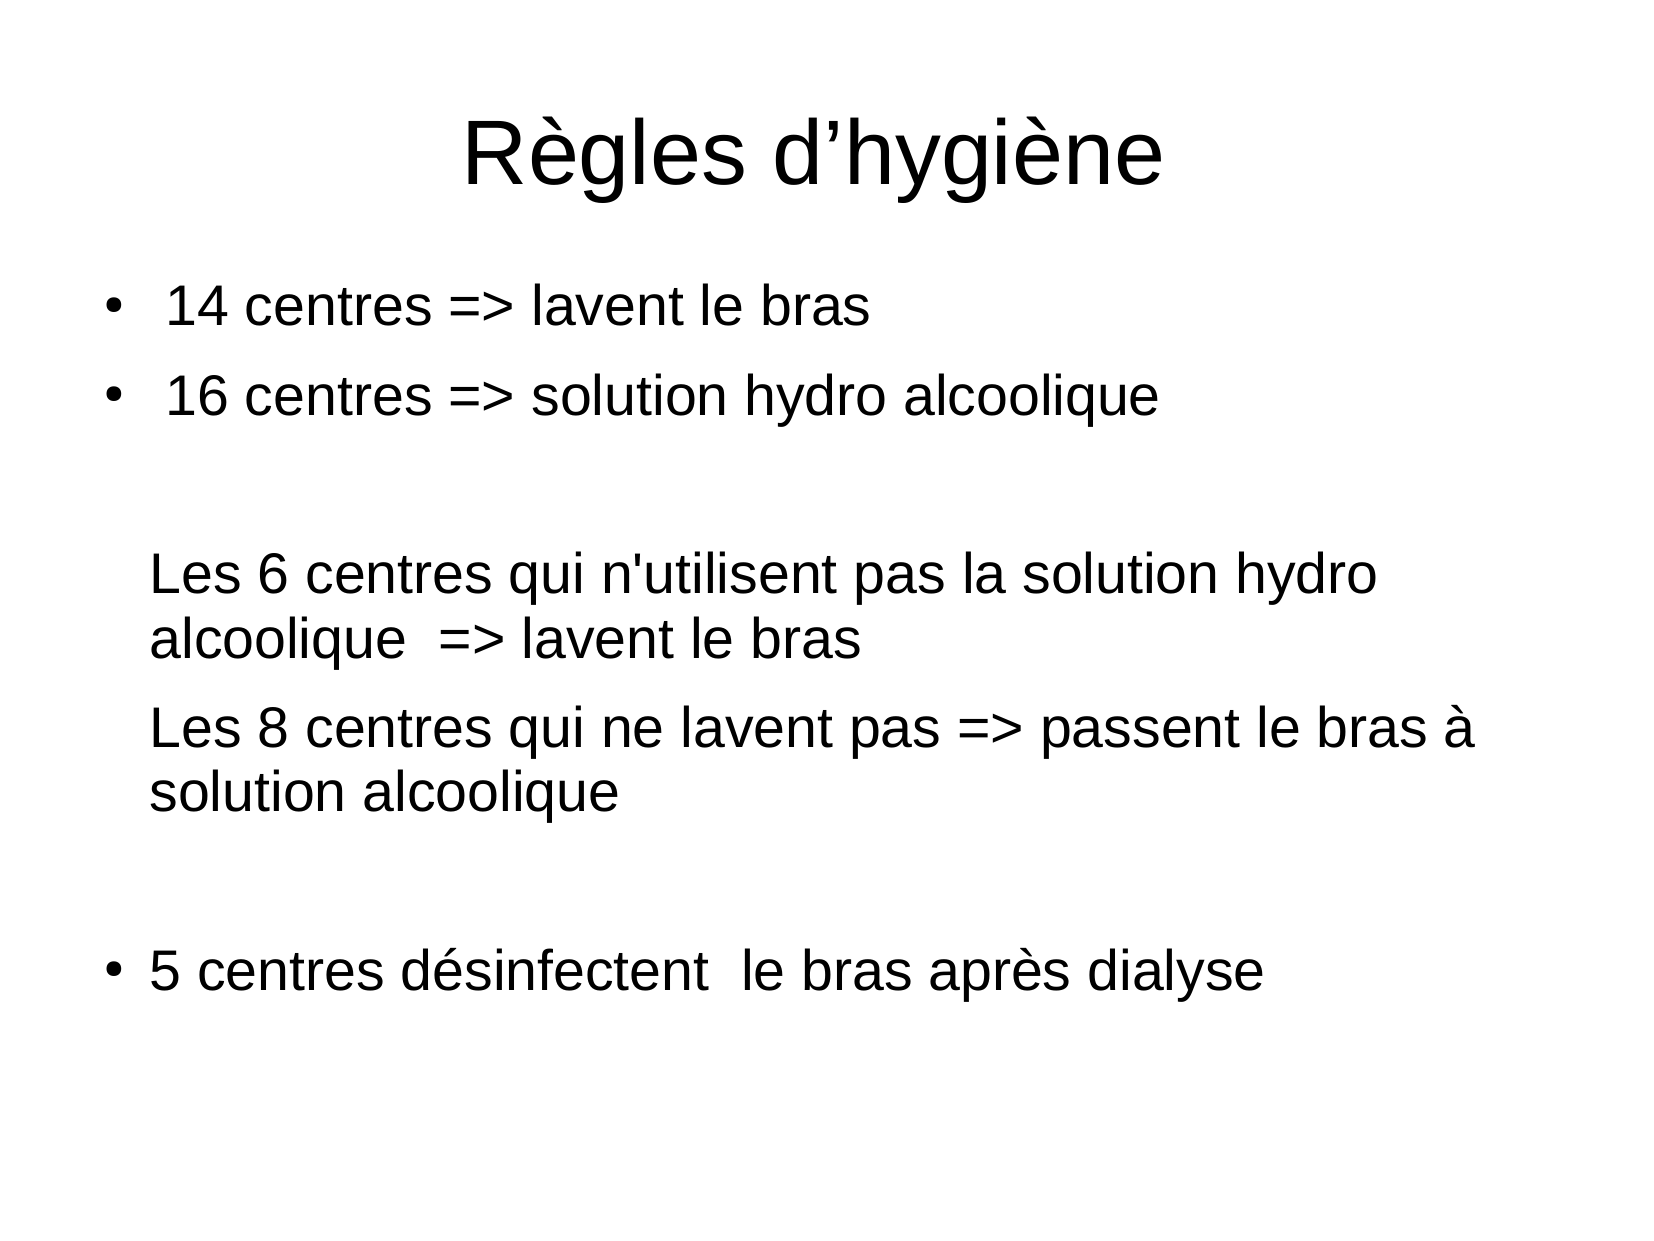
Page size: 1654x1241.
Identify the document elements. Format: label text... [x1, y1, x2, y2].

title Règles d’hygiène [82, 49, 1571, 257]
list 14 centres => lavent le bras 16 centres => solution hydro alcoolique Les 6 centres qui n'utilisent pas la solution hydro alcoolique => lavent le bras Les 8 centres qui ne lavent pas => passent le bras à solution alcoolique 5 centres désinfectent le bras après dialyse [88, 274, 1577, 1093]
